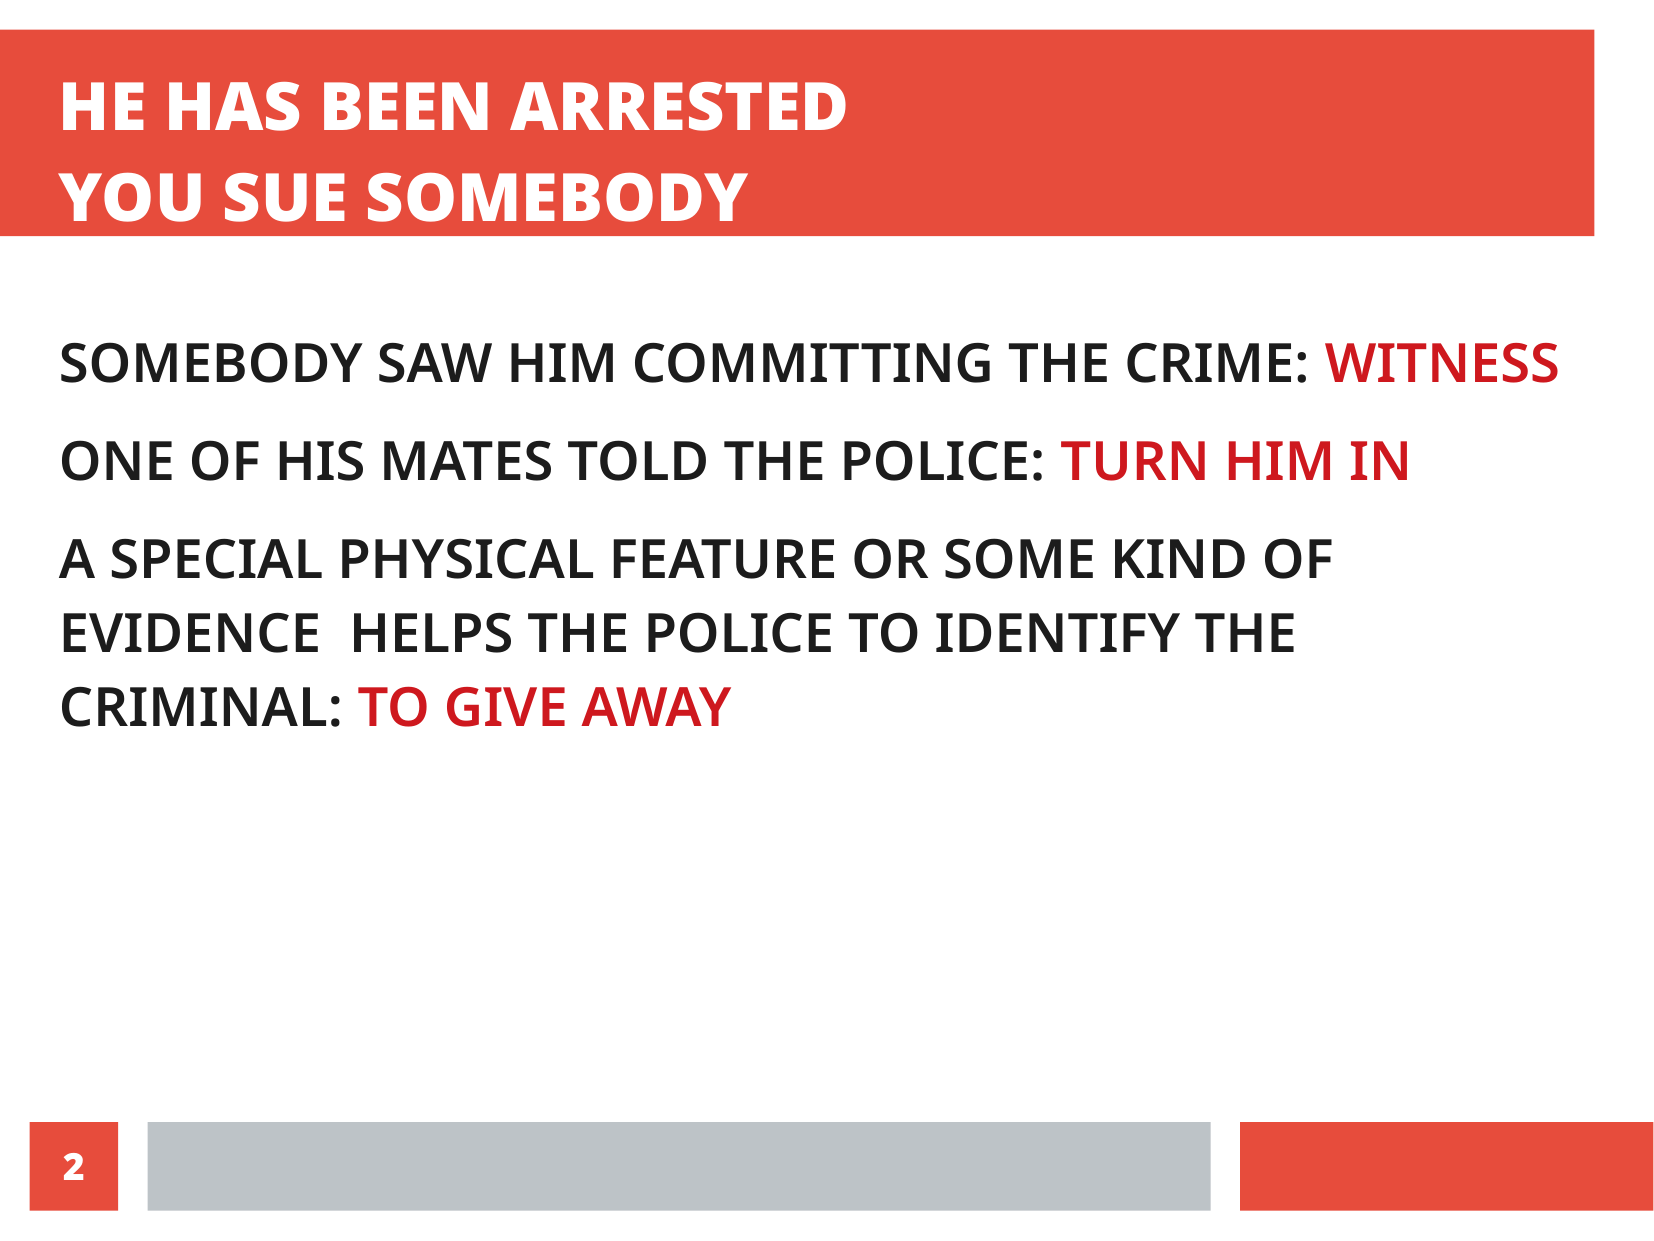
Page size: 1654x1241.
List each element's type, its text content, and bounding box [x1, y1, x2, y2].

list SOMEBODY SAW HIM COMMITTING THE CRIME: WITNESS ONE OF HIS MATES TOLD THE POLICE: TURN HIM IN A SPECIAL PHYSICAL FEATURE OR SOME KIND OF EVIDENCE HELPS THE POLICE TO IDENTIFY THE CRIMINAL: TO GIVE AWAY [59, 324, 1565, 1093]
title HE HAS BEEN ARRESTED YOU SUE SOMEBODY [59, 59, 1595, 207]
